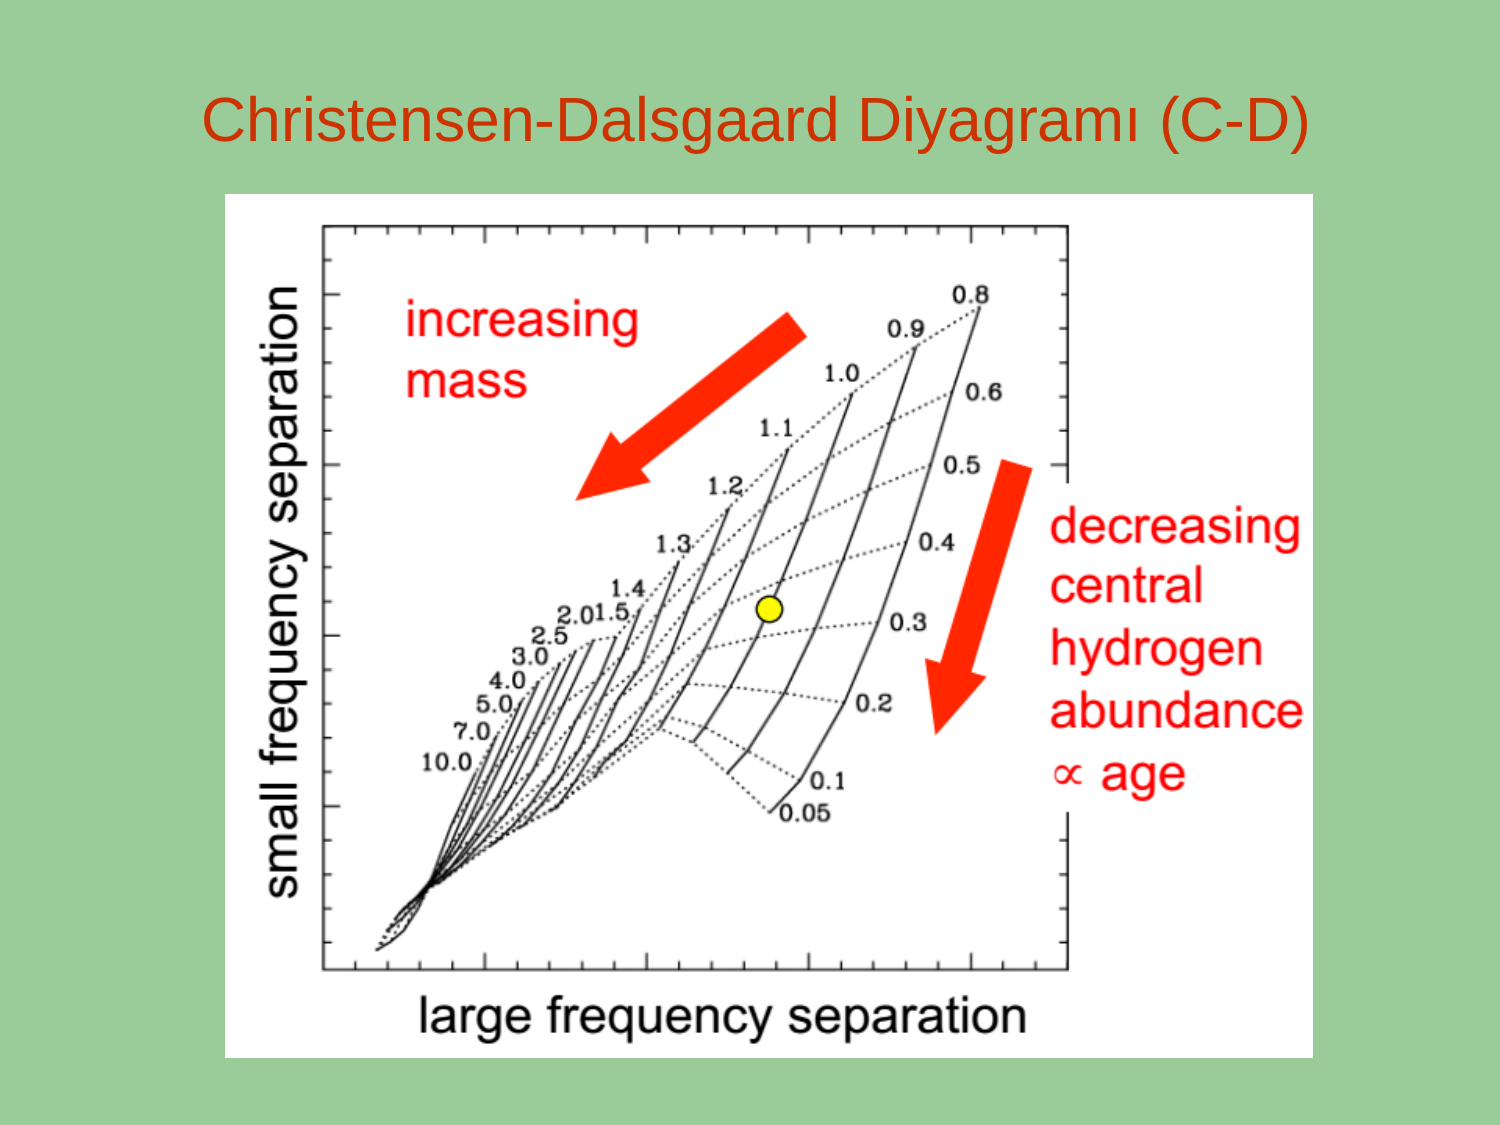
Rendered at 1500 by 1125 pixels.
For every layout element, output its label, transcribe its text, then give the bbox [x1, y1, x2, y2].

title Christensen-Dalsgaard Diyagramı (C-D) [120, 29, 1395, 211]
picture [225, 194, 1313, 1058]
